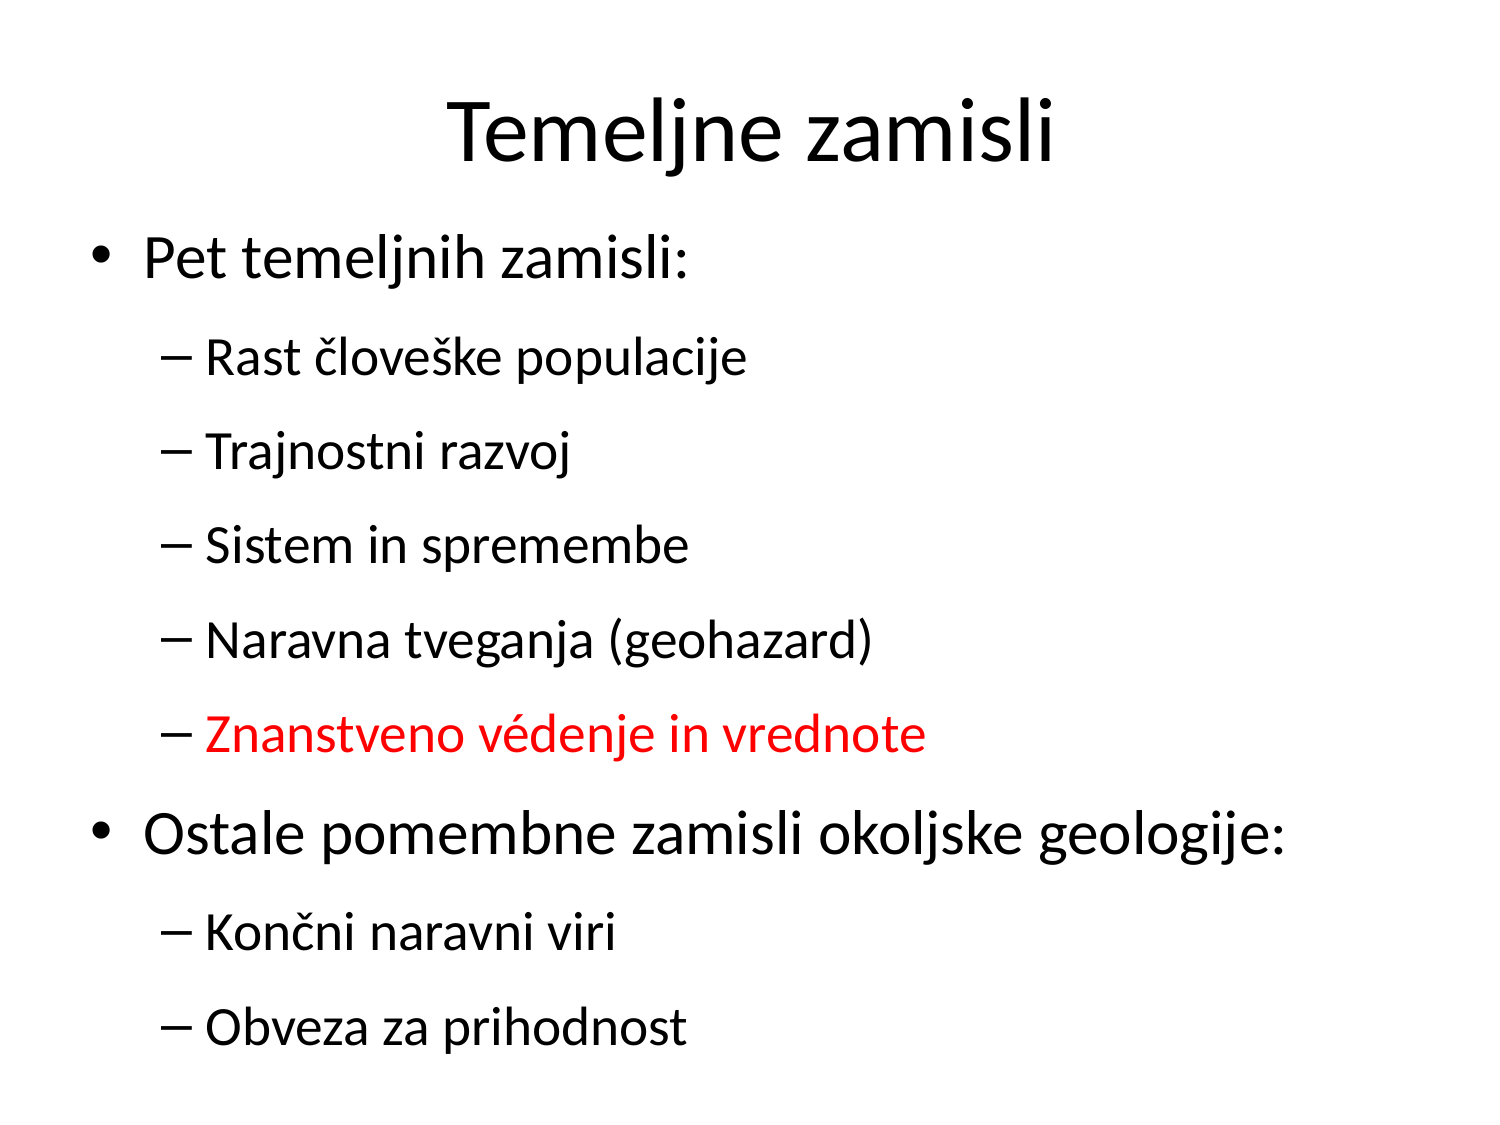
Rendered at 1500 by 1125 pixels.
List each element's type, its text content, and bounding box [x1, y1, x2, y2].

list Pet temeljnih zamisli: Rast človeške populacije Trajnostni razvoj Sistem in spremembe Naravna tveganja (geohazard) Znanstveno védenje in vrednote Ostale pomembne zamisli okoljske geologije: Končni naravni viri Obveza za prihodnost [75, 208, 1425, 1071]
title Temeljne zamisli [76, 30, 1427, 219]
